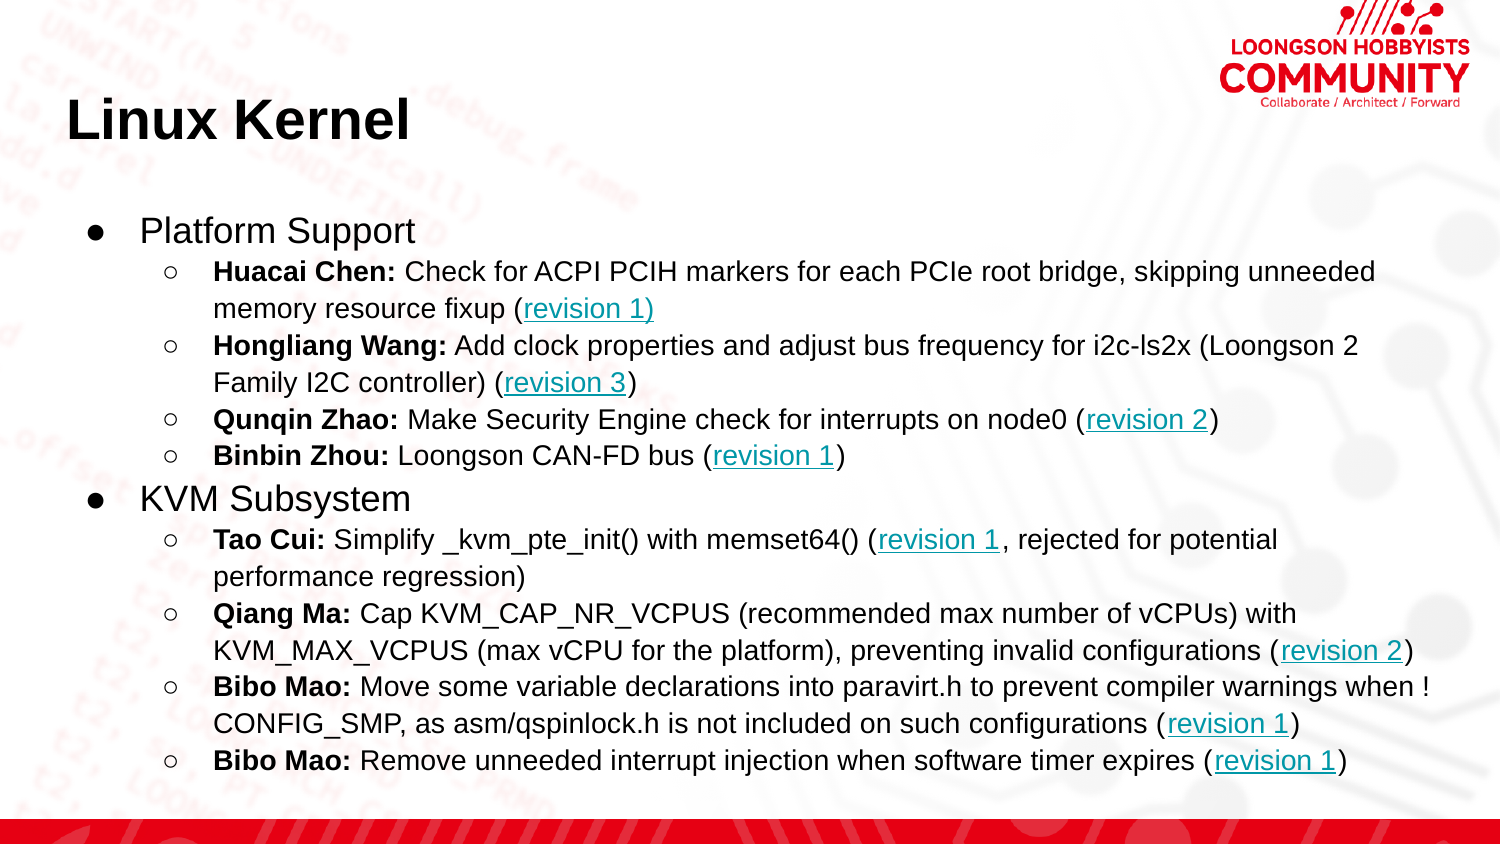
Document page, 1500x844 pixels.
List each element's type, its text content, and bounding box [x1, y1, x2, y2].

title Linux Kernel [51, 72, 1449, 167]
picture [0, 0, 1500, 844]
list Platform Support Huacai Chen: Check for ACPI PCIH markers for each PCIe root bridge, skipping unneeded memory resource fixup (revision 1) Hongliang Wang: Add clock properties and adjust bus frequency for i2c-ls2x (Loongson 2 Family I2C controller) (revision 3) Qunqin Zhao: Make Security Engine check for interrupts on node0 (revision 2) Binbin Zhou: Loongson CAN-FD bus (revision 1) KVM Subsystem Tao Cui: Simplify _kvm_pte_init() with memset64() (revision 1, rejected for potential performance regression) Qiang Ma: Cap KVM_CAP_NR_VCPUS (recommended max number of vCPUs) with KVM_MAX_VCPUS (max vCPU for the platform), preventing invalid configurations (revision 2) Bibo Mao: Move some variable declarations into paravirt.h to prevent compiler warnings when !CONFIG_SMP, as asm/qspinlock.h is not included on such configurations (revision 1) Bibo Mao: Remove unneeded interrupt injection when software timer expires (revision 1) [51, 189, 1449, 829]
